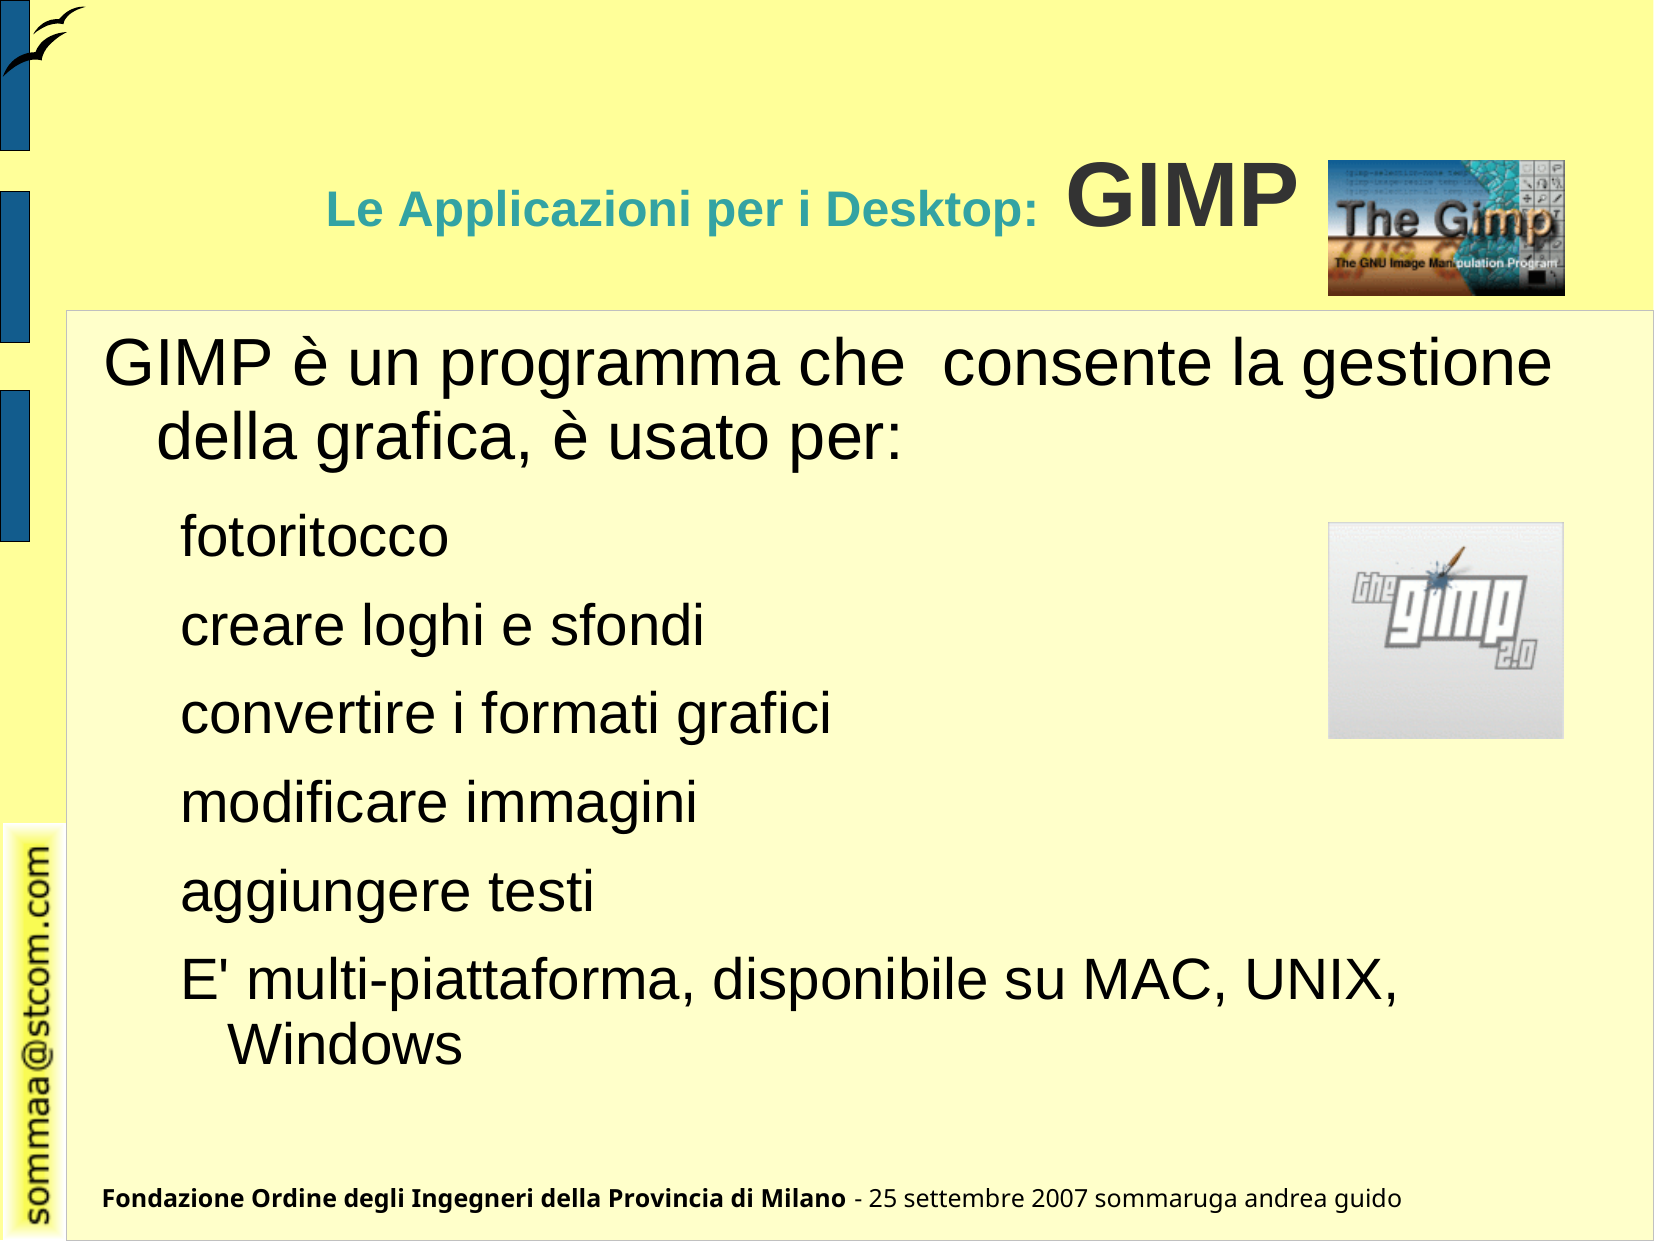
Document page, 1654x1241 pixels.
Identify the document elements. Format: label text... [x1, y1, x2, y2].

title Le Applicazioni per i Desktop: GIMP [121, 91, 1534, 299]
list GIMP è un programma che consente la gestione della grafica, è usato per: fotoritocco creare loghi e sfondi convertire i formati grafici modificare immagini aggiungere testi E' multi-piattaforma, disponibile su MAC, UNIX, Windows [85, 324, 1628, 1174]
picture [1328, 522, 1564, 739]
picture [1328, 160, 1565, 296]
picture [3, 823, 66, 1241]
